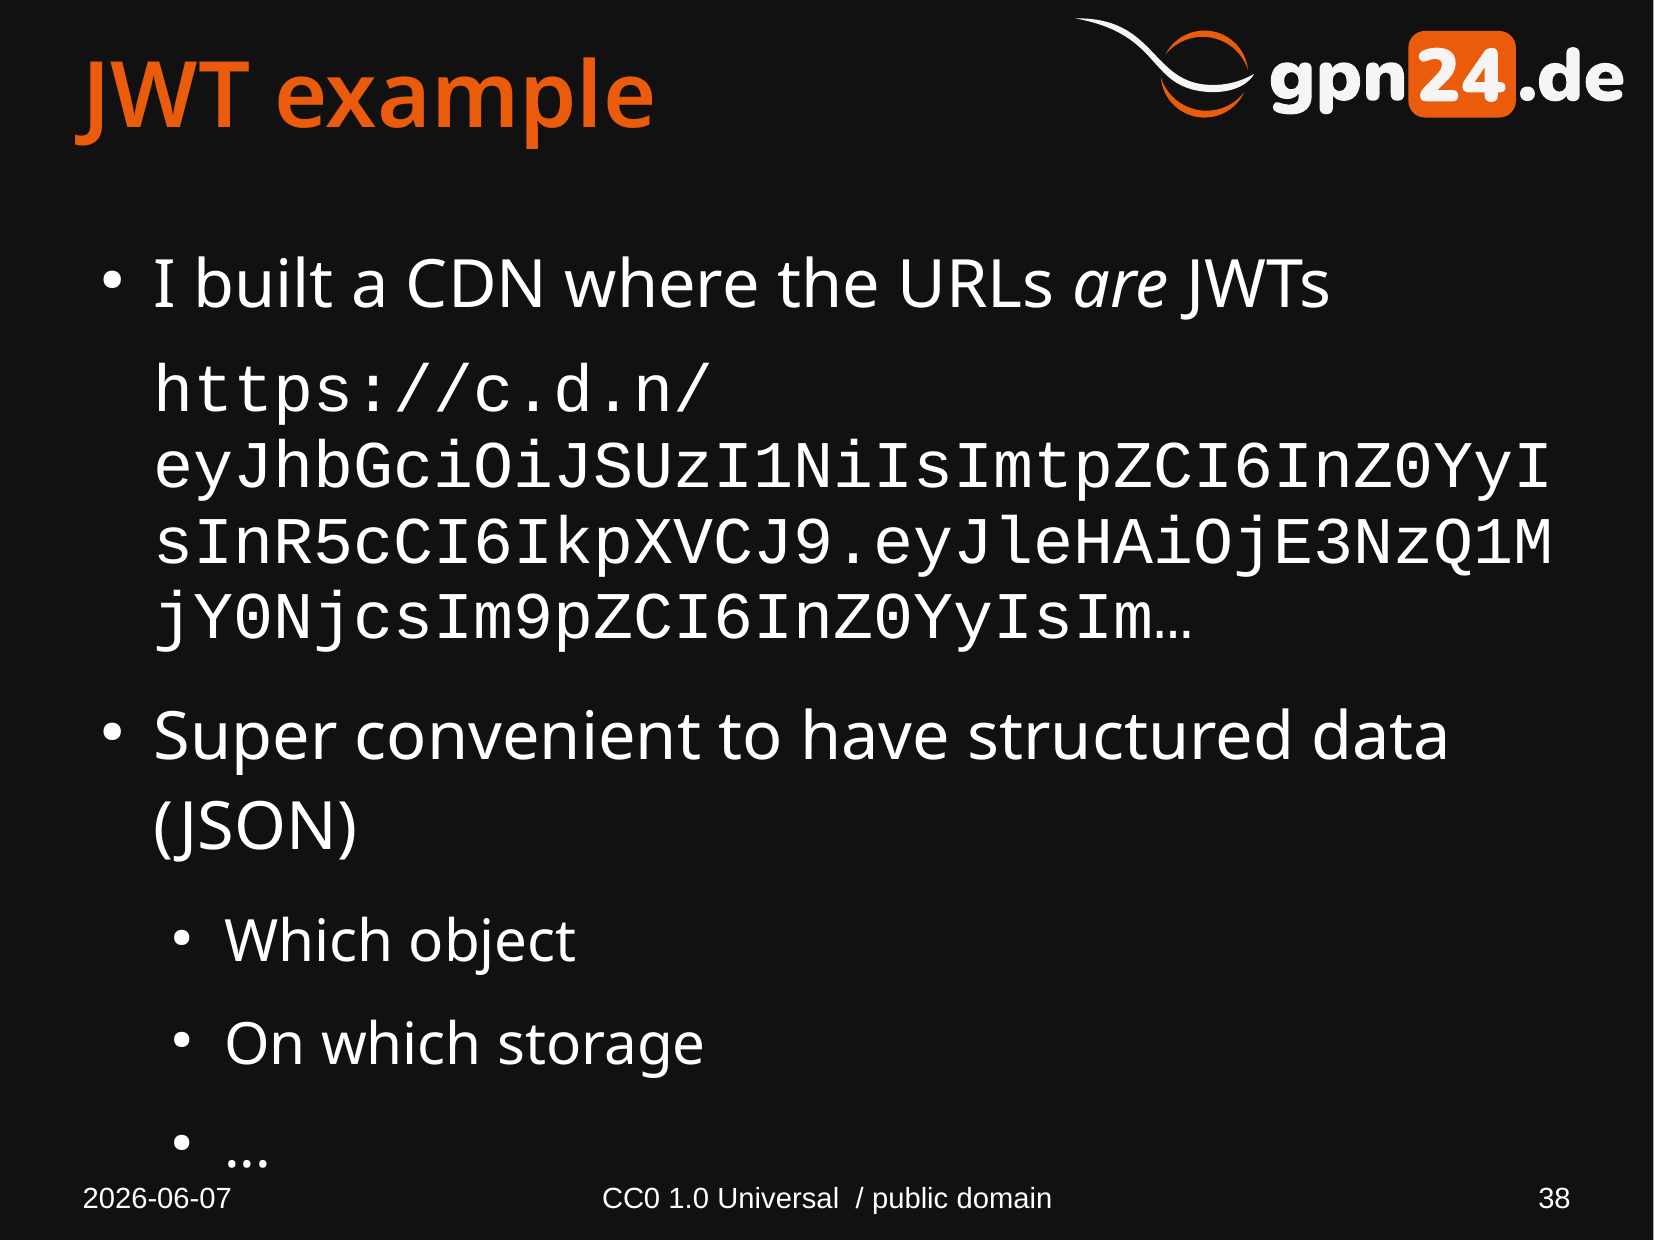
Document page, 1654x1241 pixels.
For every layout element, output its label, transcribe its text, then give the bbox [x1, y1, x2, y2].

title JWT example [82, 28, 1004, 155]
list I built a CDN where the URLs are JWTs https://c.d.n/eyJhbGciOiJSUzI1NiIsImtpZCI6InZ0YyIsInR5cCI6IkpXVCJ9.eyJleHAiOjE3NzQ1MjY0NjcsIm9pZCI6InZ0YyIsIm… Super convenient to have structured data (JSON) Which object On which storage ... [82, 236, 1571, 1115]
